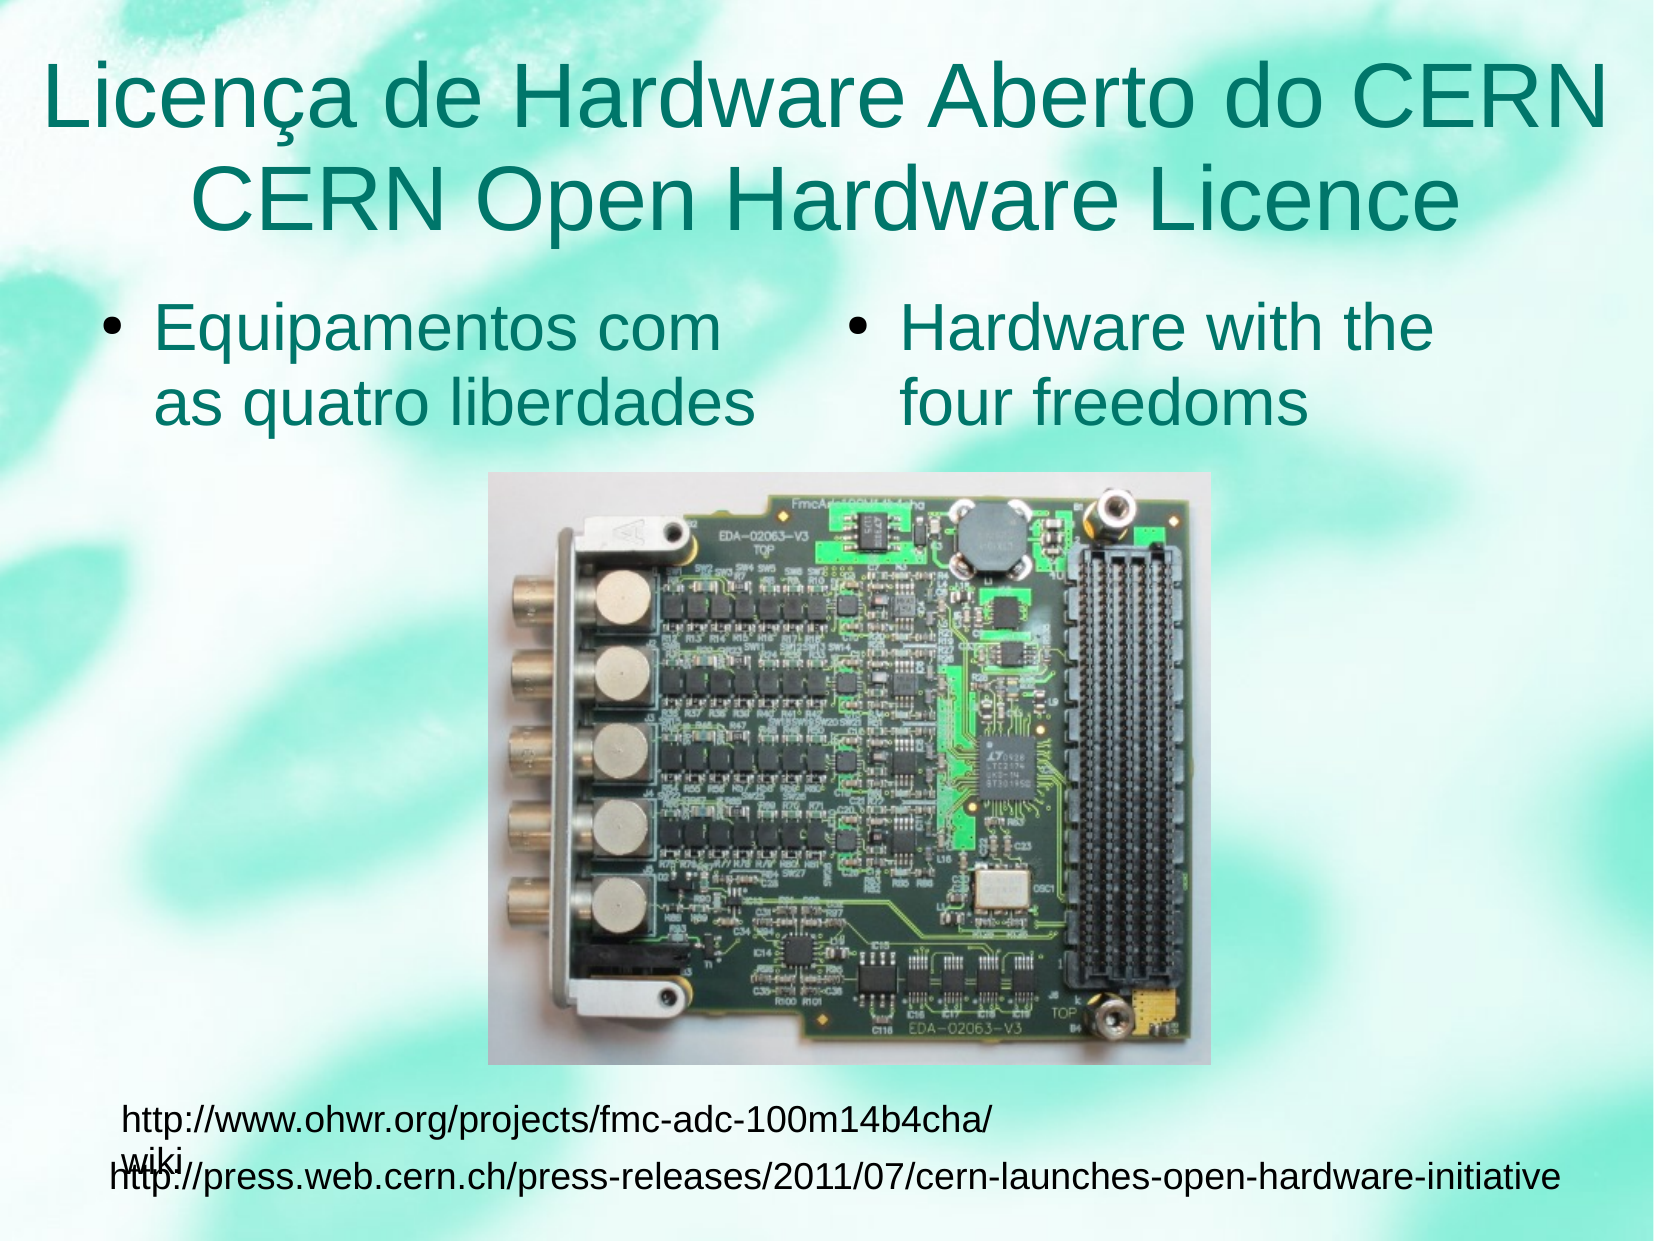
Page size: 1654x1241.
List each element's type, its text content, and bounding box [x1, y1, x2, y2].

picture [0, 0, 1654, 1241]
title Licença de Hardware Aberto do CERN CERN Open Hardware Licence [35, 43, 1619, 251]
text_box http://press.web.cern.ch/press-releases/2011/07/cern-launches-open-hardware-initiative [94, 1147, 1579, 1205]
list Hardware with the four freedoms [828, 290, 1539, 1010]
text_box http://www.ohwr.org/projects/fmc-adc-100m14b4cha/wiki [106, 1090, 1067, 1148]
list Equipamentos com as quatro liberdades [82, 290, 793, 1010]
